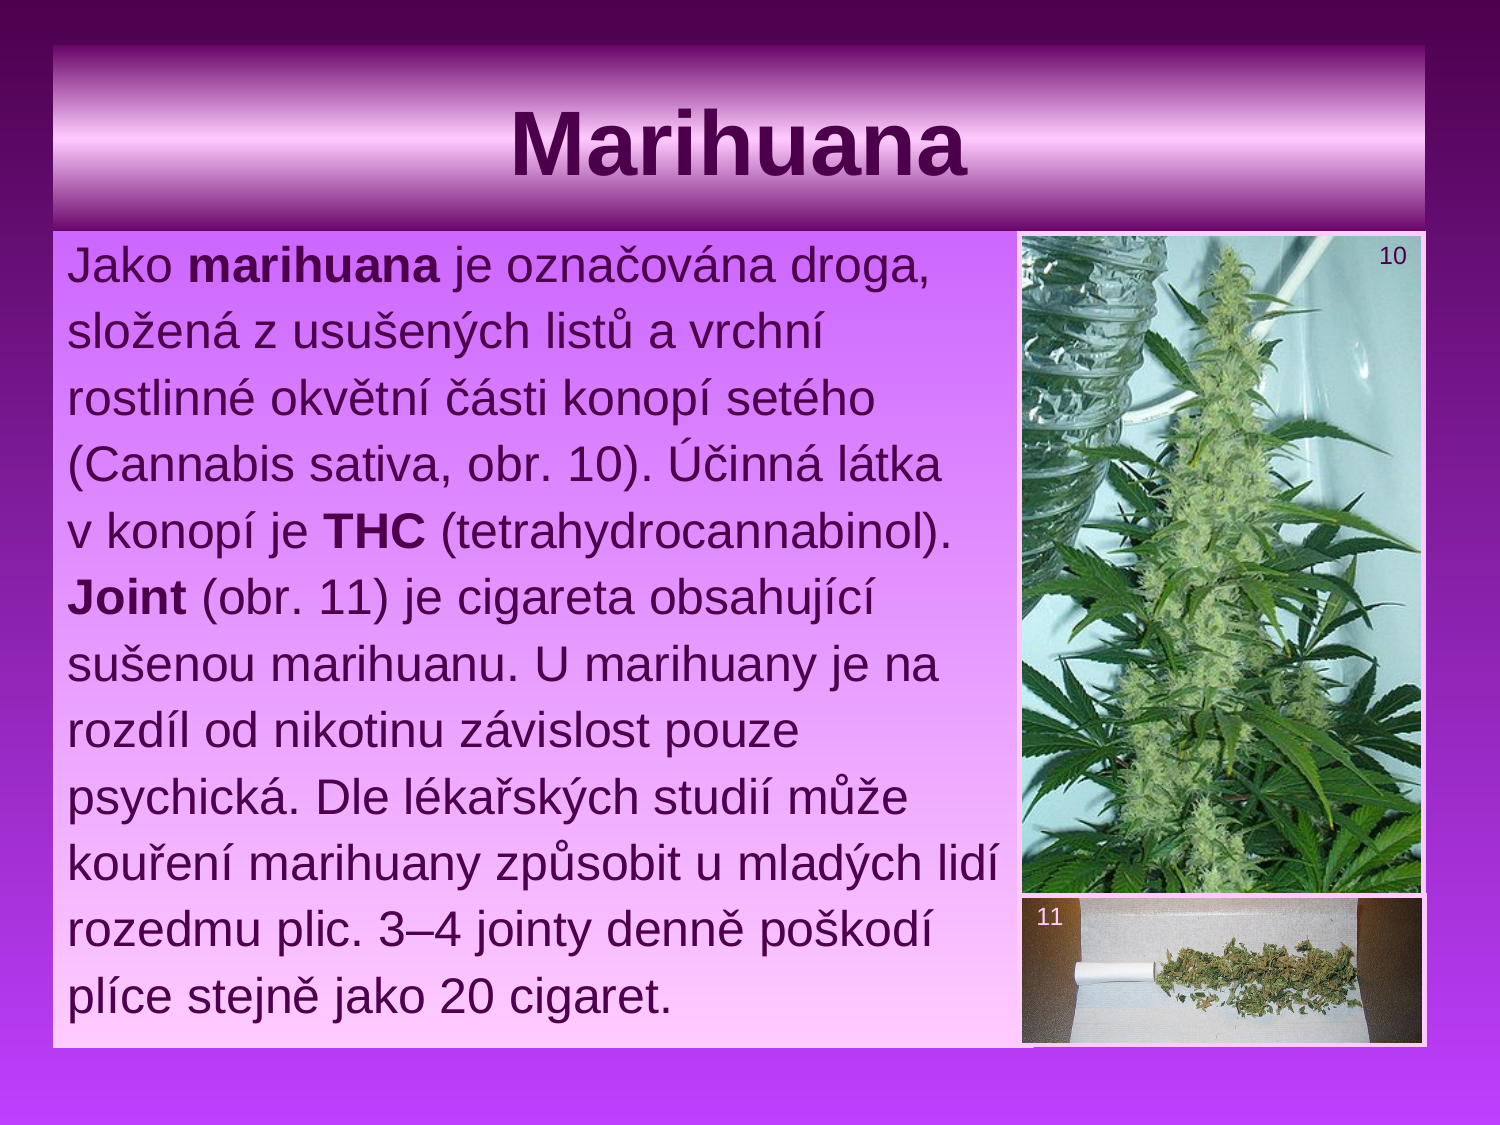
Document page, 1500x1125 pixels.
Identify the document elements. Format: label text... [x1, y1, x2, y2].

text_box 10 [1364, 231, 1423, 278]
picture [1021, 235, 1421, 893]
title Marihuana [53, 45, 1426, 231]
text_box 11 [1021, 893, 1080, 939]
picture [1021, 897, 1423, 1043]
list Jako marihuana je označována droga, složená z usušených listů a vrchní rostlinné okvětní části konopí setého (Cannabis sativa, obr. 10). Účinná látka v konopí je THC (tetrahydrocannabinol). Joint (obr. 11) je cigareta obsahující sušenou marihuanu. U marihuany je na rozdíl od nikotinu závislost pouze psychická. Dle lékařských studií může kouření marihuany způsobit u mladých lidí rozedmu plic. 3–4 jointy denně poškodí plíce stejně jako 20 cigaret. [53, 231, 1034, 1048]
